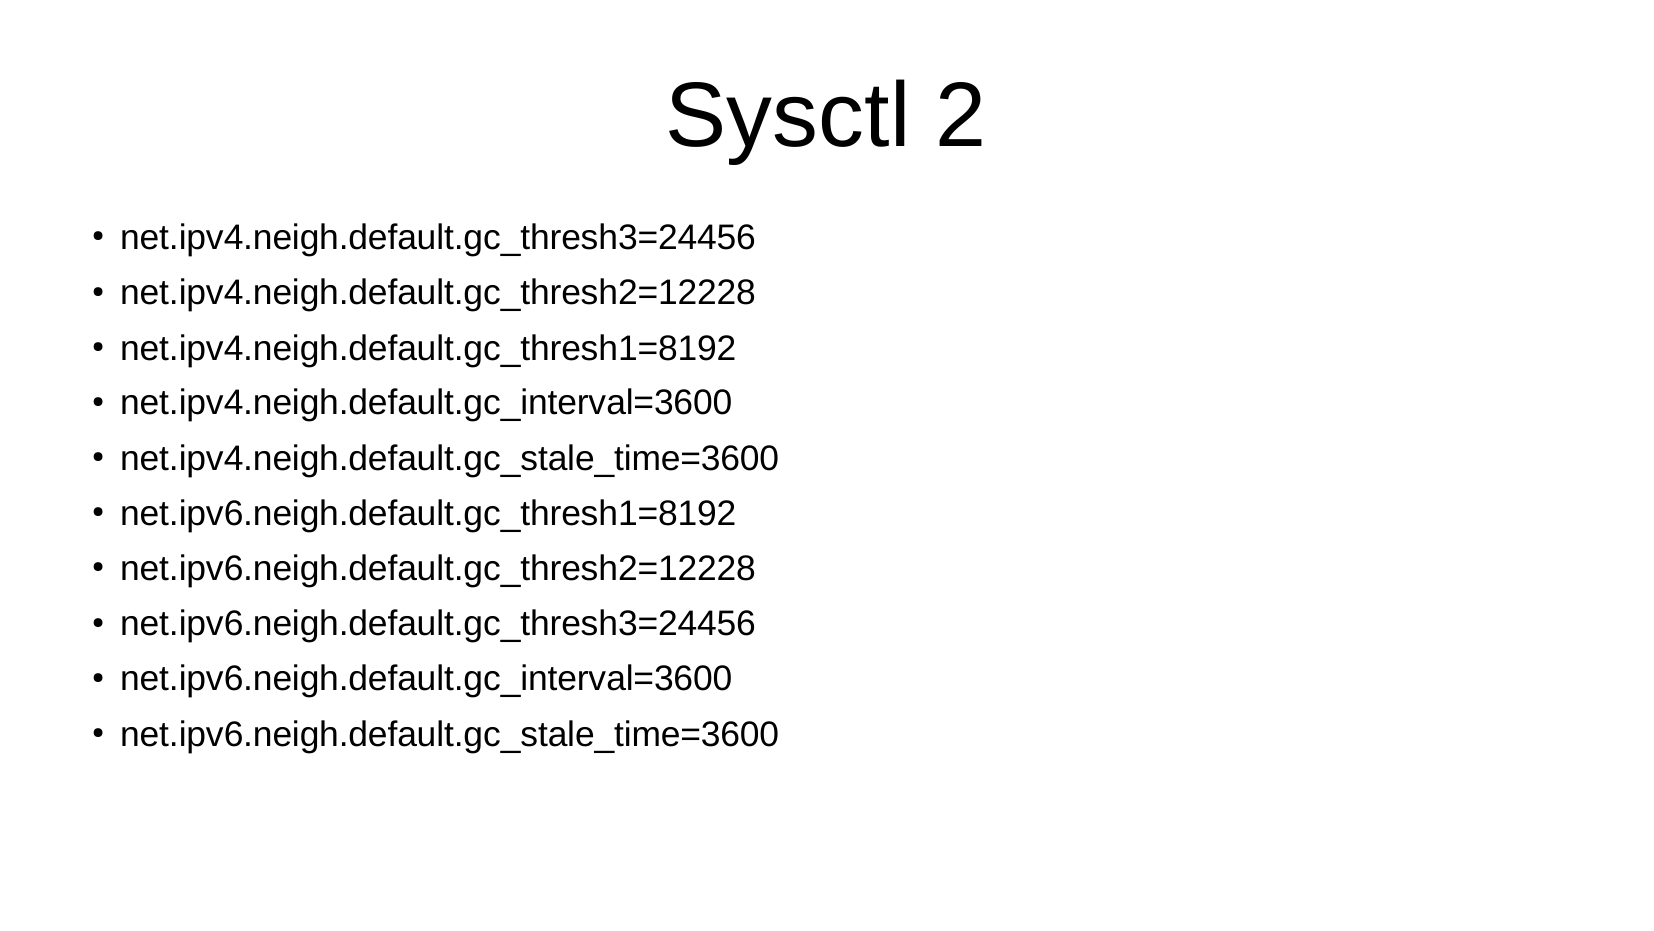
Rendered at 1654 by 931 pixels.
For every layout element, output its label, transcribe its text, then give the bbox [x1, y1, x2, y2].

list net.ipv4.neigh.default.gc_thresh3=24456 net.ipv4.neigh.default.gc_thresh2=12228 net.ipv4.neigh.default.gc_thresh1=8192 net.ipv4.neigh.default.gc_interval=3600 net.ipv4.neigh.default.gc_stale_time=3600 net.ipv6.neigh.default.gc_thresh1=8192 net.ipv6.neigh.default.gc_thresh2=12228 net.ipv6.neigh.default.gc_thresh3=24456 net.ipv6.neigh.default.gc_interval=3600 net.ipv6.neigh.default.gc_stale_time=3600 [82, 217, 1571, 758]
title Sysctl 2 [82, 37, 1571, 193]
